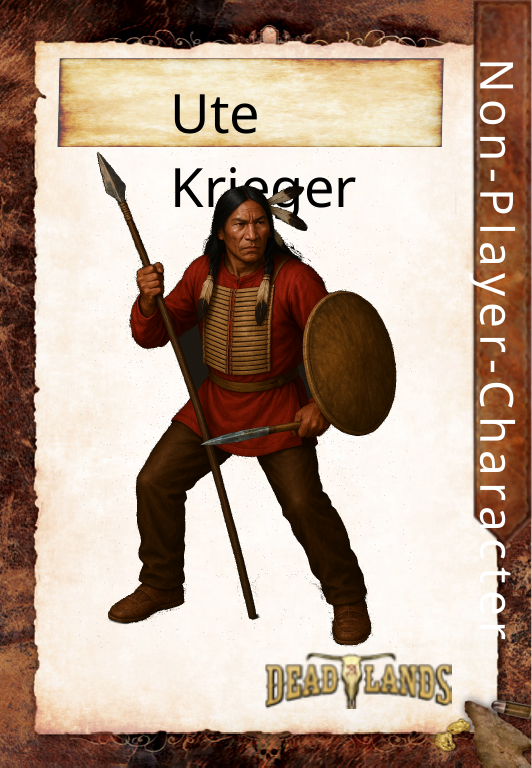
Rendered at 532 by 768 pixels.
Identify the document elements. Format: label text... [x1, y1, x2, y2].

text_box Non-Player-Character [398, 43, 532, 409]
text_box Ute Krieger [155, 68, 398, 148]
picture [0, 0, 532, 768]
